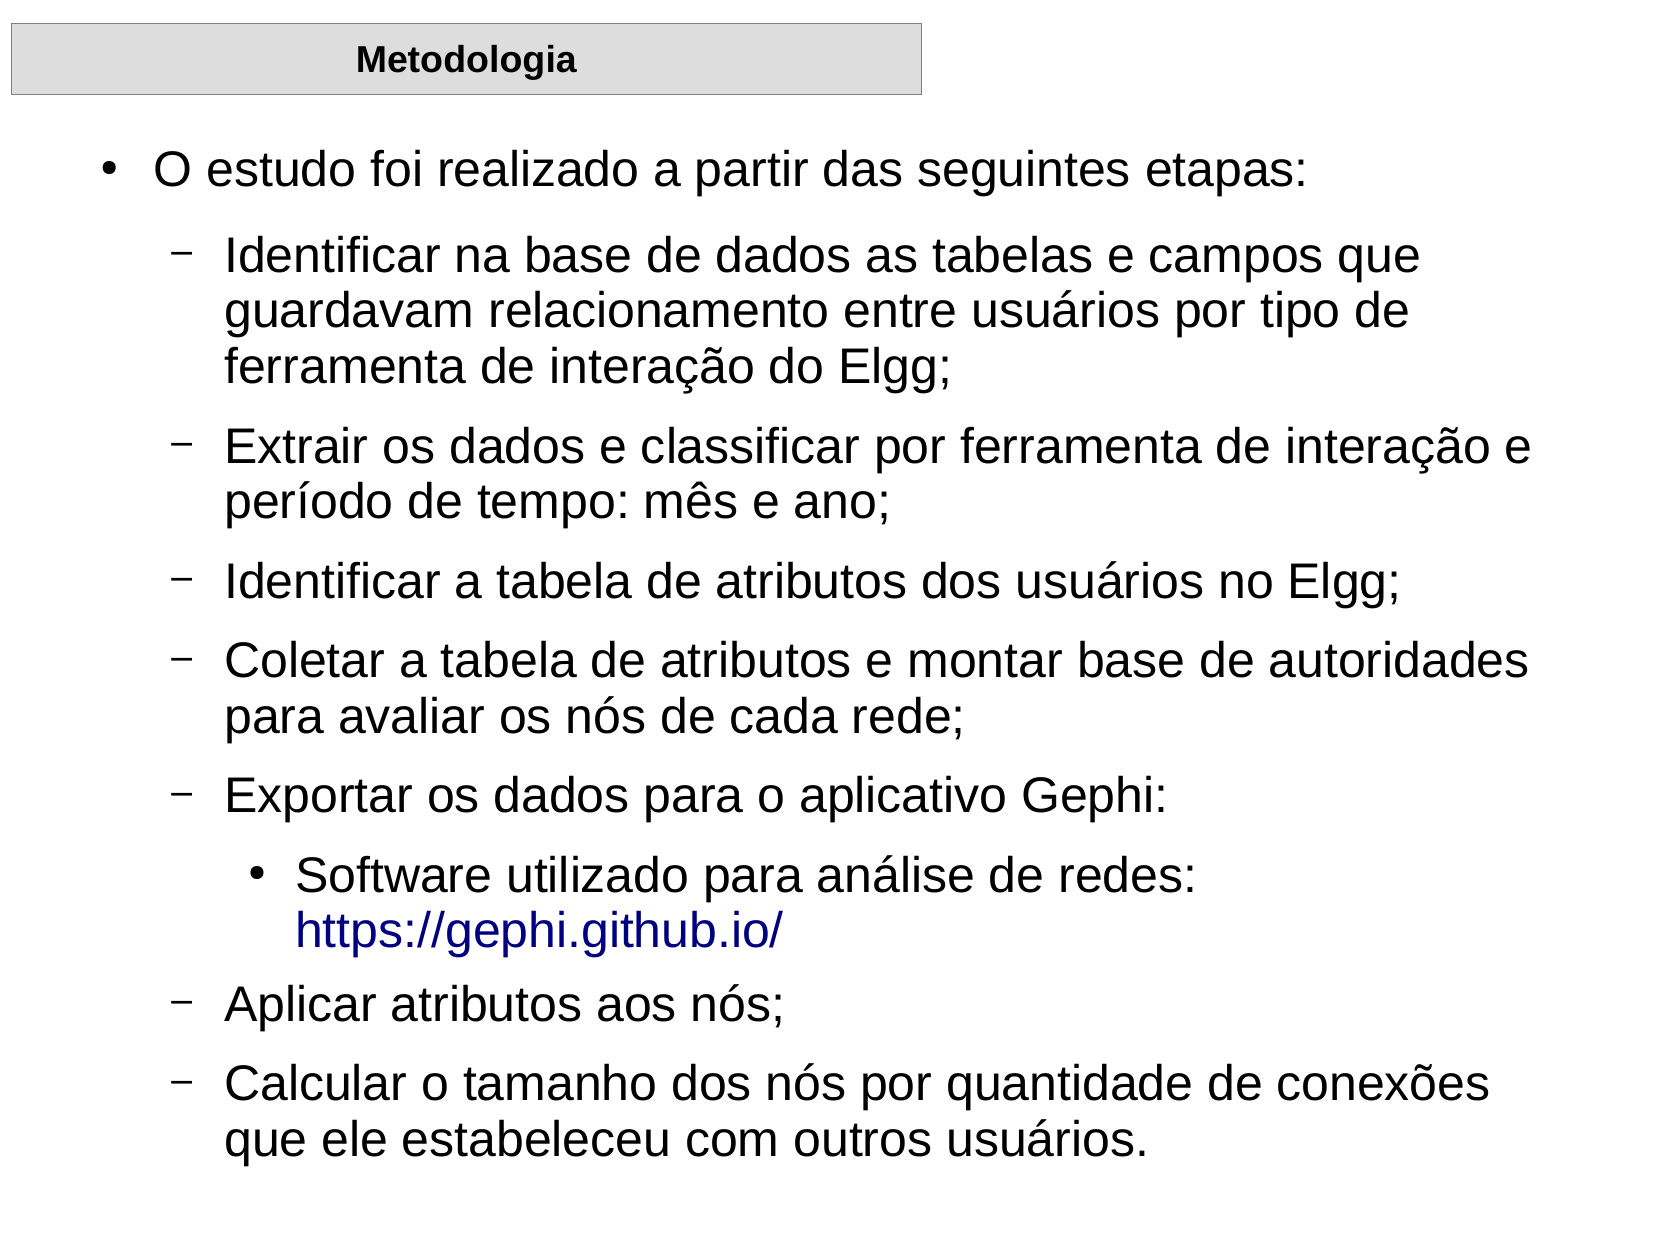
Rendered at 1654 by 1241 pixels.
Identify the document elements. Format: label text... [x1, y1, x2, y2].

text_box Metodologia [11, 23, 922, 95]
list O estudo foi realizado a partir das seguintes etapas: Identificar na base de dados as tabelas e campos que guardavam relacionamento entre usuários por tipo de ferramenta de interação do Elgg; Extrair os dados e classificar por ferramenta de interação e período de tempo: mês e ano; Identificar a tabela de atributos dos usuários no Elgg; Coletar a tabela de atributos e montar base de autoridades para avaliar os nós de cada rede; Exportar os dados para o aplicativo Gephi: Software utilizado para análise de redes: https://gephi.github.io/ Aplicar atributos aos nós; Calcular o tamanho dos nós por quantidade de conexões que ele estabeleceu com outros usuários. [82, 141, 1571, 1167]
